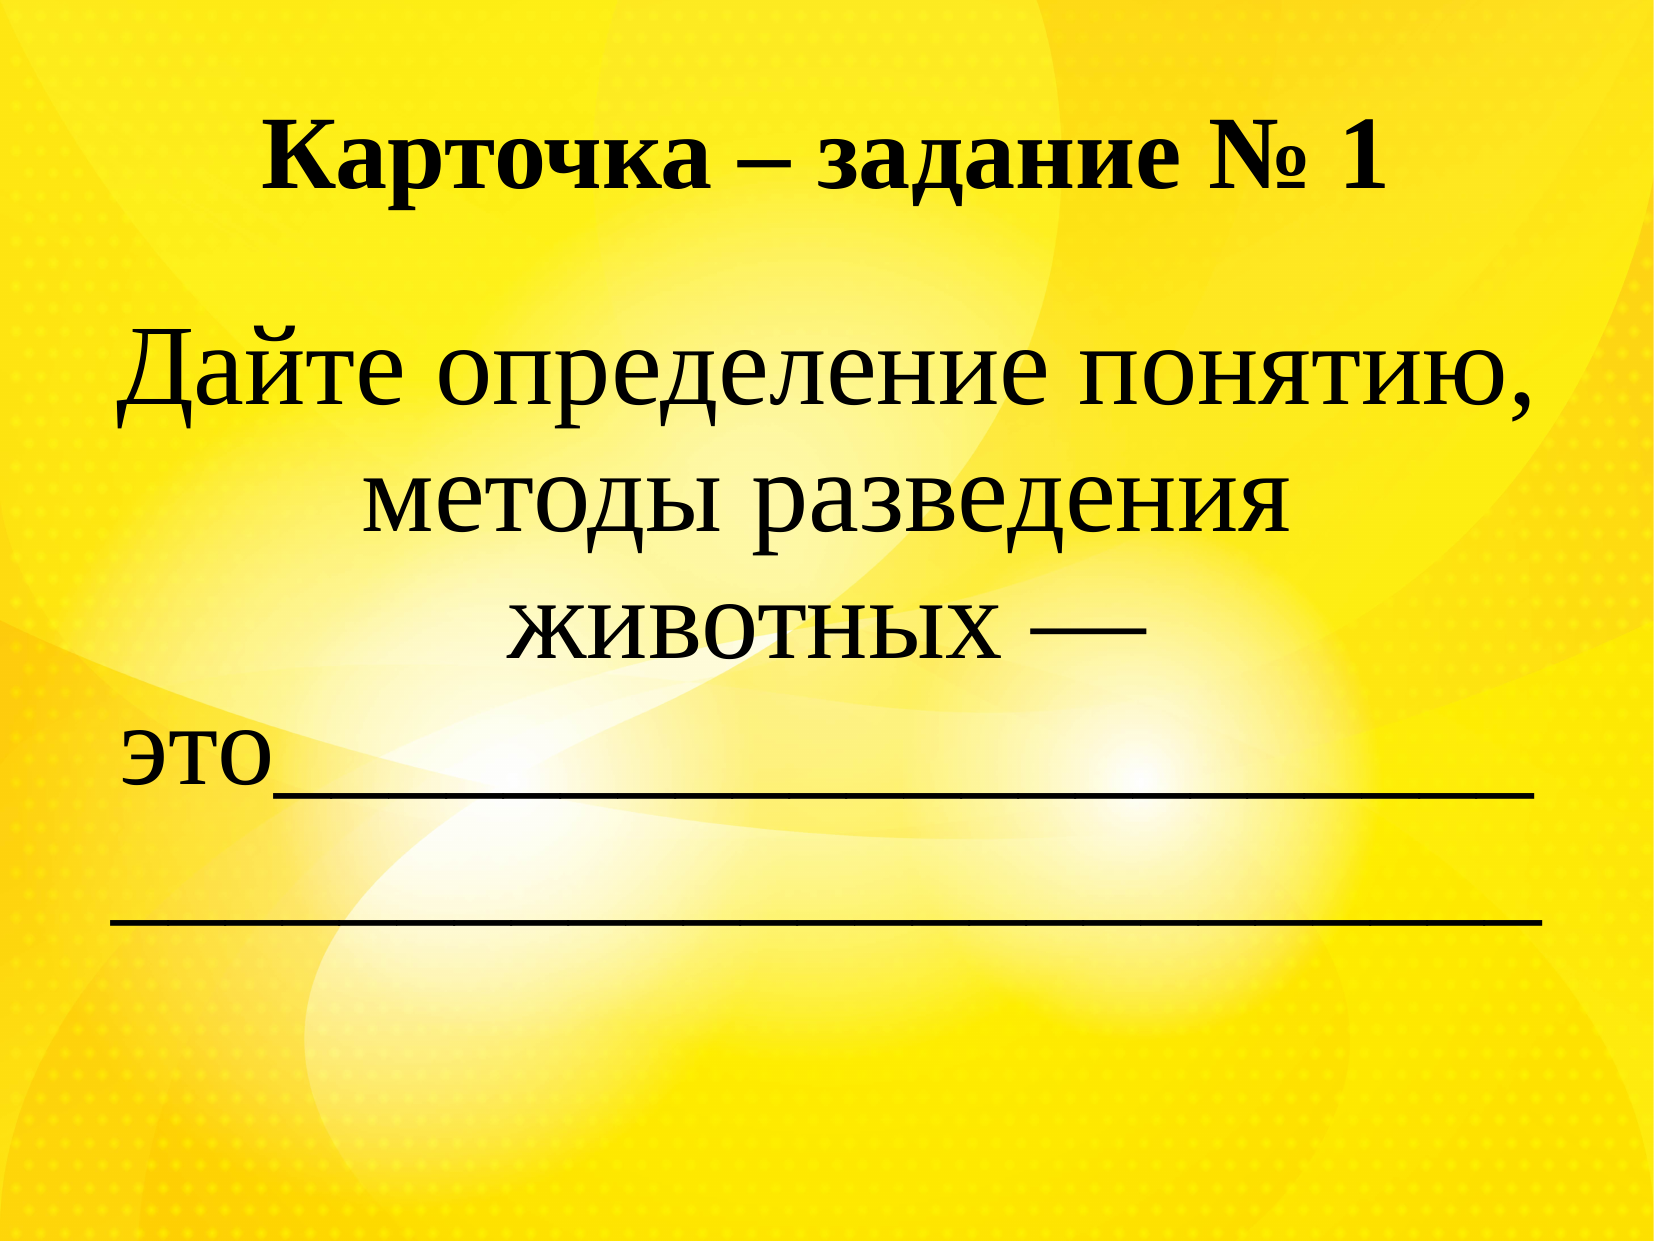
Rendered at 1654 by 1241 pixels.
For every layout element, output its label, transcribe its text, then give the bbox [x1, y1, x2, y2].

title Карточка – задание № 1 [82, 49, 1571, 257]
text_box Дайте определение понятию, методы разведения животных — это_______________________________________________ [88, 295, 1565, 1093]
picture [0, 0, 1654, 1241]
